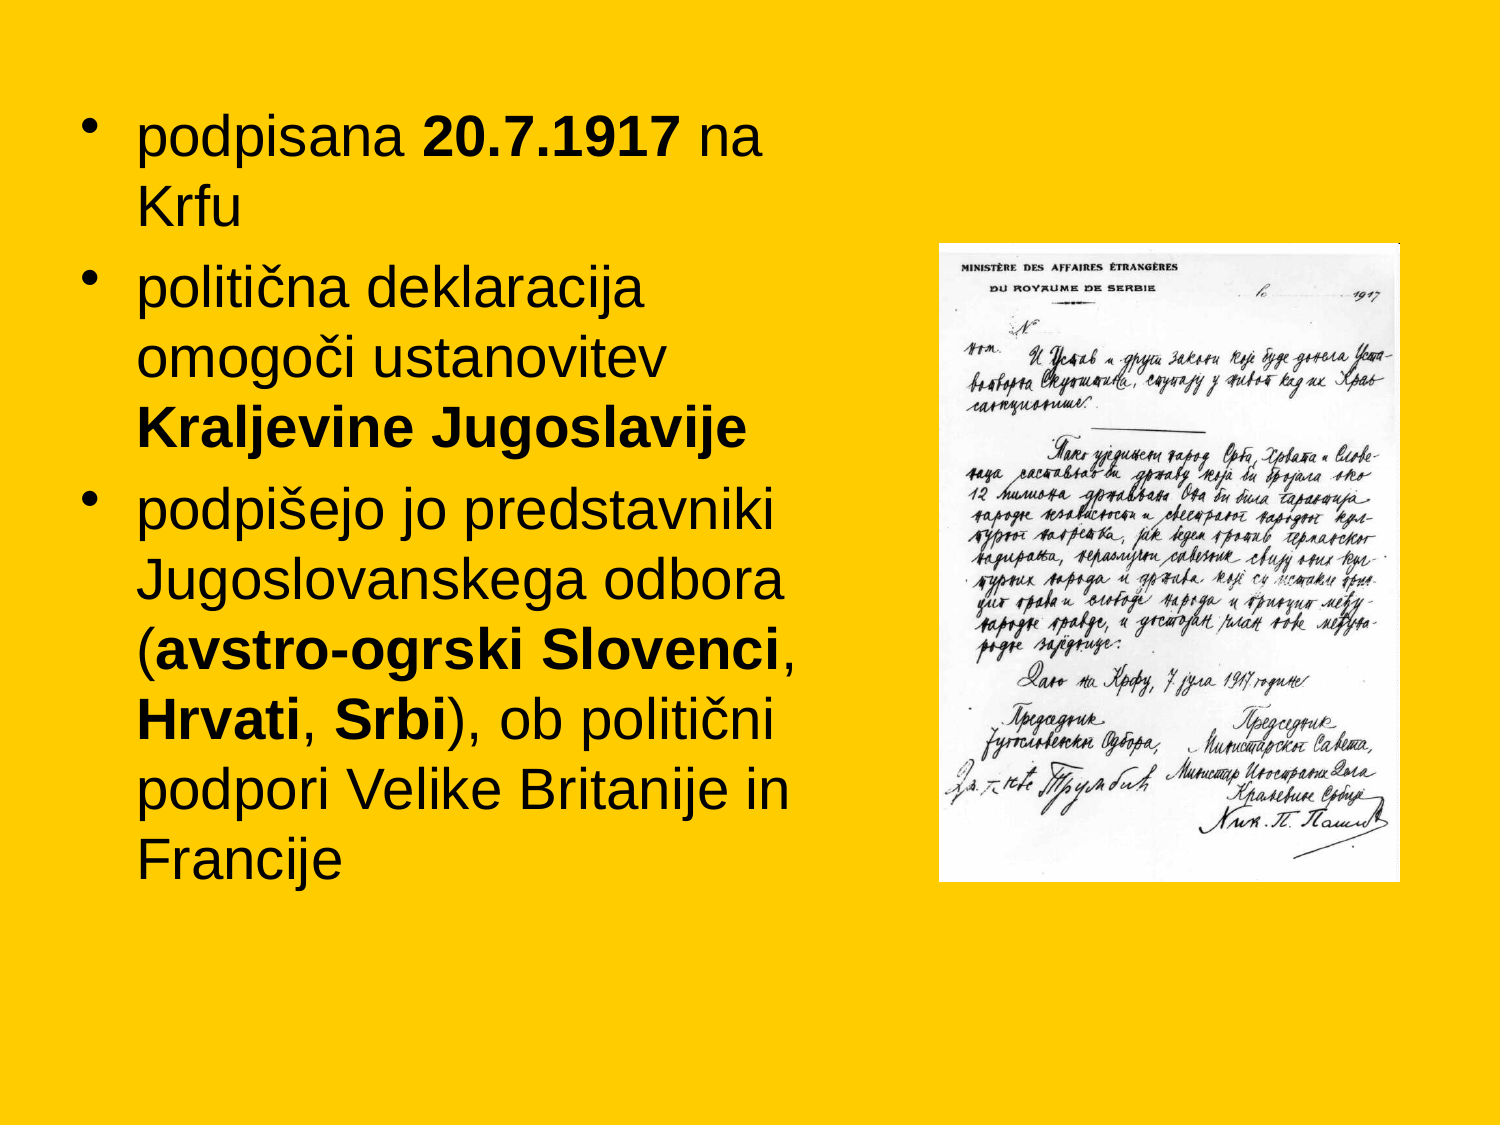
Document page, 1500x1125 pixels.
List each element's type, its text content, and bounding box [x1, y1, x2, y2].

picture [939, 243, 1400, 882]
list podpisana 20.7.1917 na Krfu politična deklaracija omogoči ustanovitev Kraljevine Jugoslavije podpišejo jo predstavniki Jugoslovanskega odbora (avstro-ogrski Slovenci, Hrvati, Srbi), ob politični podpori Velike Britanije in Francije [64, 90, 880, 1005]
